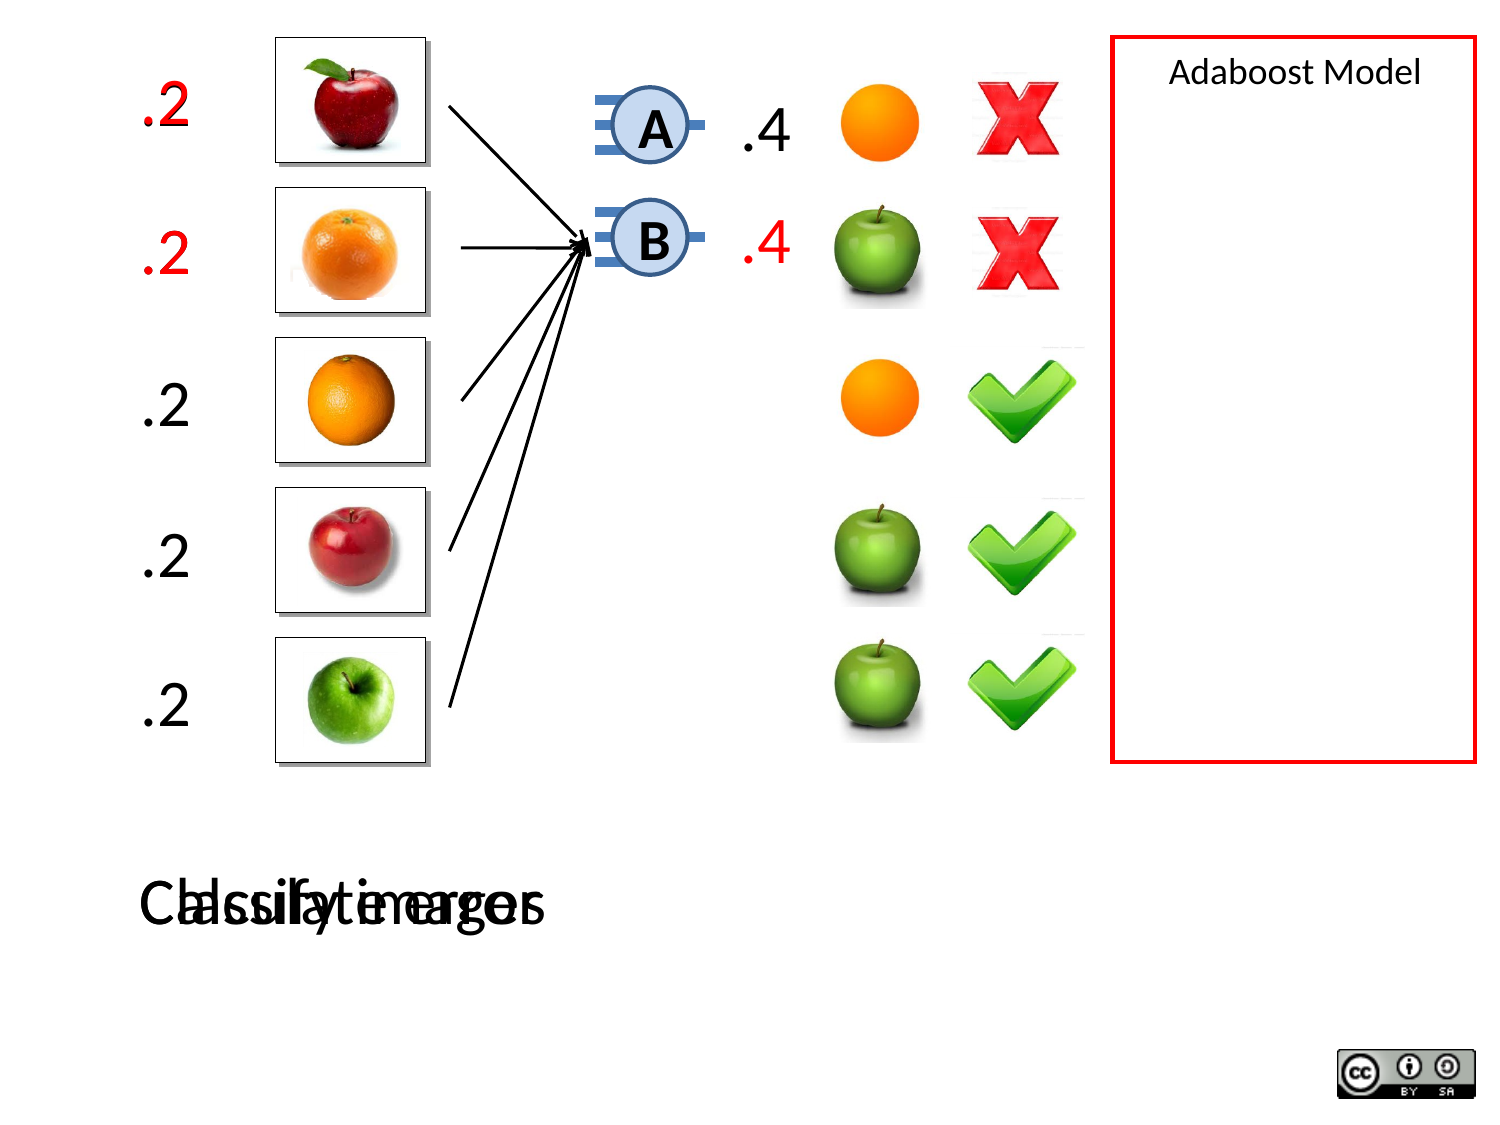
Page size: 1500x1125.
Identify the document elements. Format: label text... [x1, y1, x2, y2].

text_box .2 [125, 199, 206, 296]
picture [290, 196, 411, 300]
picture [304, 350, 397, 450]
picture [972, 72, 1063, 163]
text_box [275, 187, 426, 313]
picture [950, 633, 1085, 741]
text_box [275, 337, 426, 463]
picture [297, 497, 404, 606]
picture [1337, 1049, 1476, 1099]
picture [300, 56, 401, 159]
picture [972, 207, 1063, 298]
text_box [275, 37, 426, 163]
text_box .2 [125, 503, 206, 599]
text_box .2 [125, 49, 206, 146]
text_box Calculate error [124, 849, 901, 946]
picture [303, 652, 398, 747]
picture [830, 632, 932, 743]
text_box Adaboost Model [1114, 39, 1477, 100]
picture [950, 497, 1085, 606]
text_box [275, 637, 426, 763]
text_box A [612, 87, 688, 163]
picture [950, 346, 1085, 454]
picture [830, 496, 932, 607]
picture [836, 353, 925, 446]
picture [830, 197, 932, 309]
text_box B [612, 199, 688, 275]
picture [836, 78, 925, 171]
text_box [275, 487, 426, 613]
text_box .2 [125, 351, 206, 448]
text_box .2 [125, 651, 206, 748]
text_box .4 [725, 189, 806, 285]
text_box .4 [725, 76, 806, 173]
